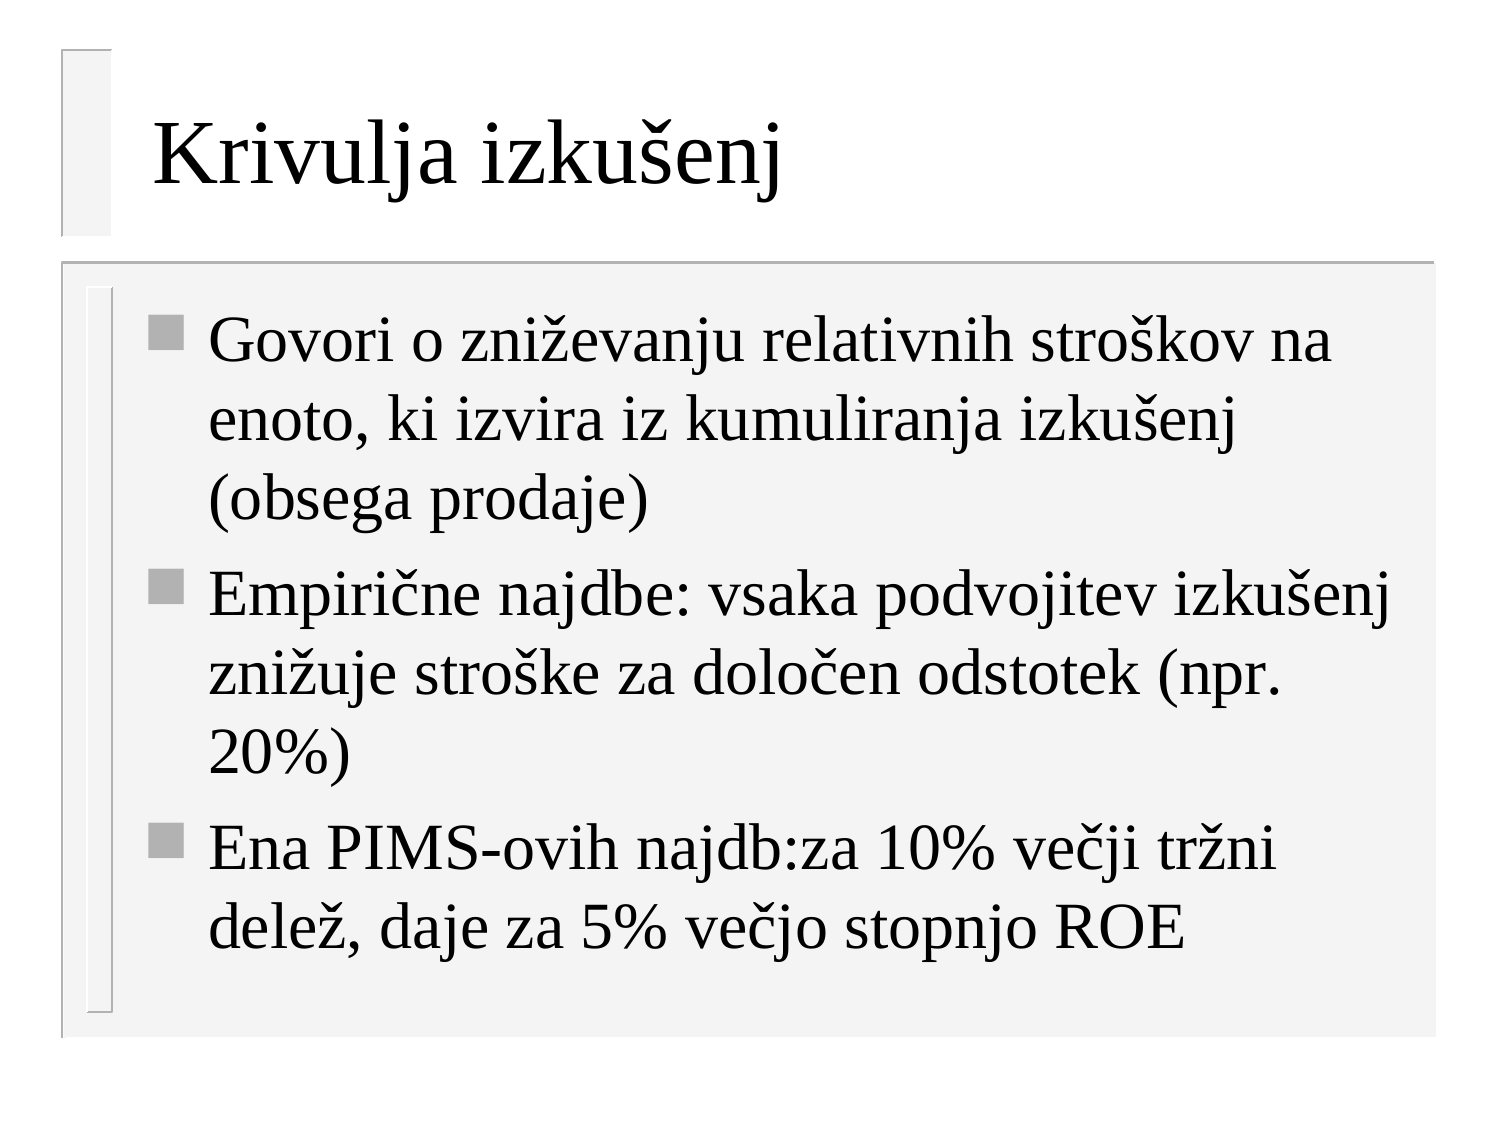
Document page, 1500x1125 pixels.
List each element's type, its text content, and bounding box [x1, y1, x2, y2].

list Govori o zniževanju relativnih stroškov na enoto, ki izvira iz kumuliranja izkušenj (obsega prodaje) Empirične najdbe: vsaka podvojitev izkušenj znižuje stroške za določen odstotek (npr. 20%) Ena PIMS-ovih najdb:za 10% večji tržni delež, daje za 5% večjo stopnjo ROE [137, 287, 1413, 976]
title Krivulja izkušenj [137, 56, 1413, 238]
